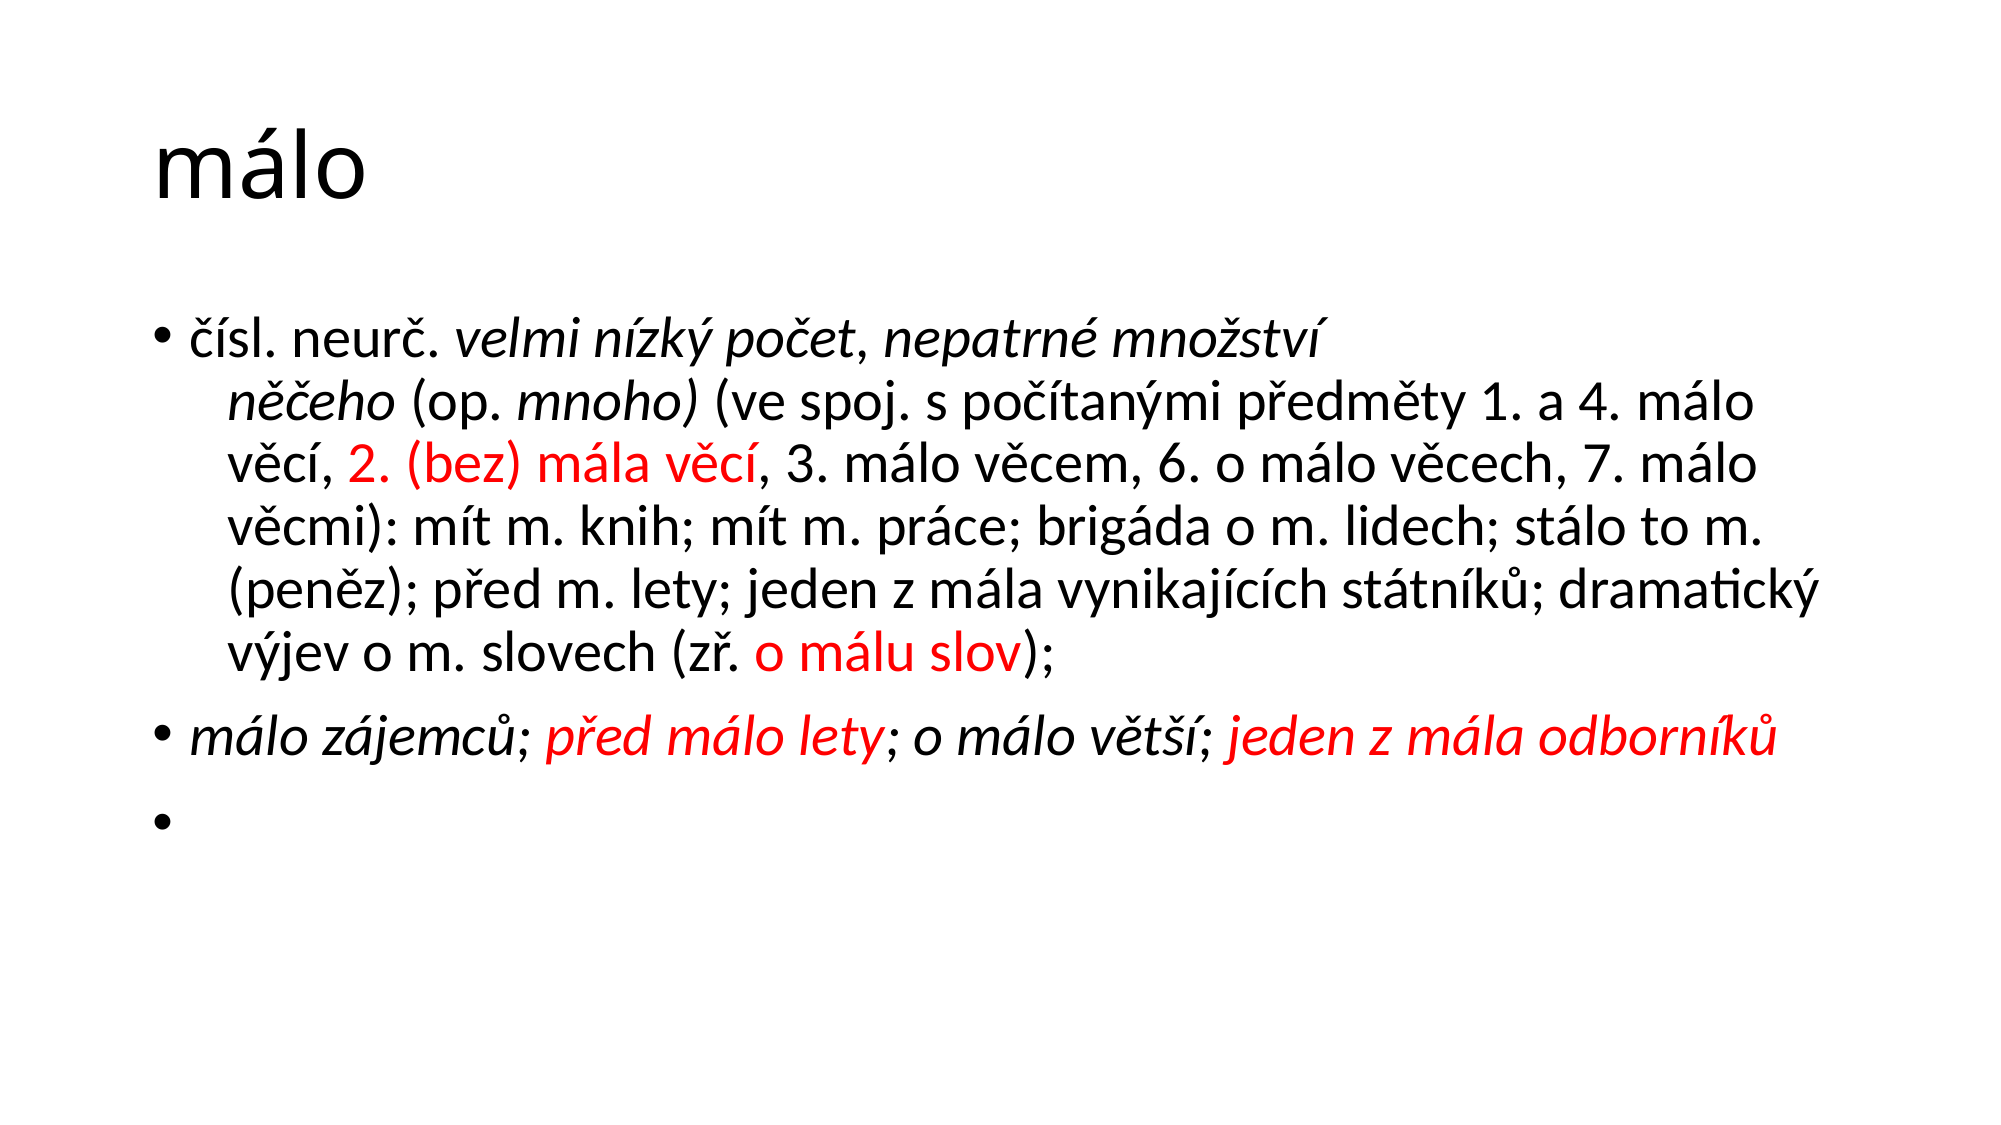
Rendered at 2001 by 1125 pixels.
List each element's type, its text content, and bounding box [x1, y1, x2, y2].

title málo [137, 59, 1863, 278]
list čísl. neurč. velmi nízký počet, nepatrné množství něčeho (op. mnoho) (ve spoj. s počítanými předměty 1. a 4. málo věcí, 2. (bez) mála věcí, 3. málo věcem, 6. o málo věcech, 7. málo věcmi): mít m. knih; mít m. práce; brigáda o m. lidech; stálo to m. (peněz); před m. lety; jeden z mála vynikajících státníků; dramatický výjev o m. slovech (zř. o málu slov); málo zájemců; před málo lety; o málo větší; jeden z mála odborníků [137, 299, 1863, 1014]
